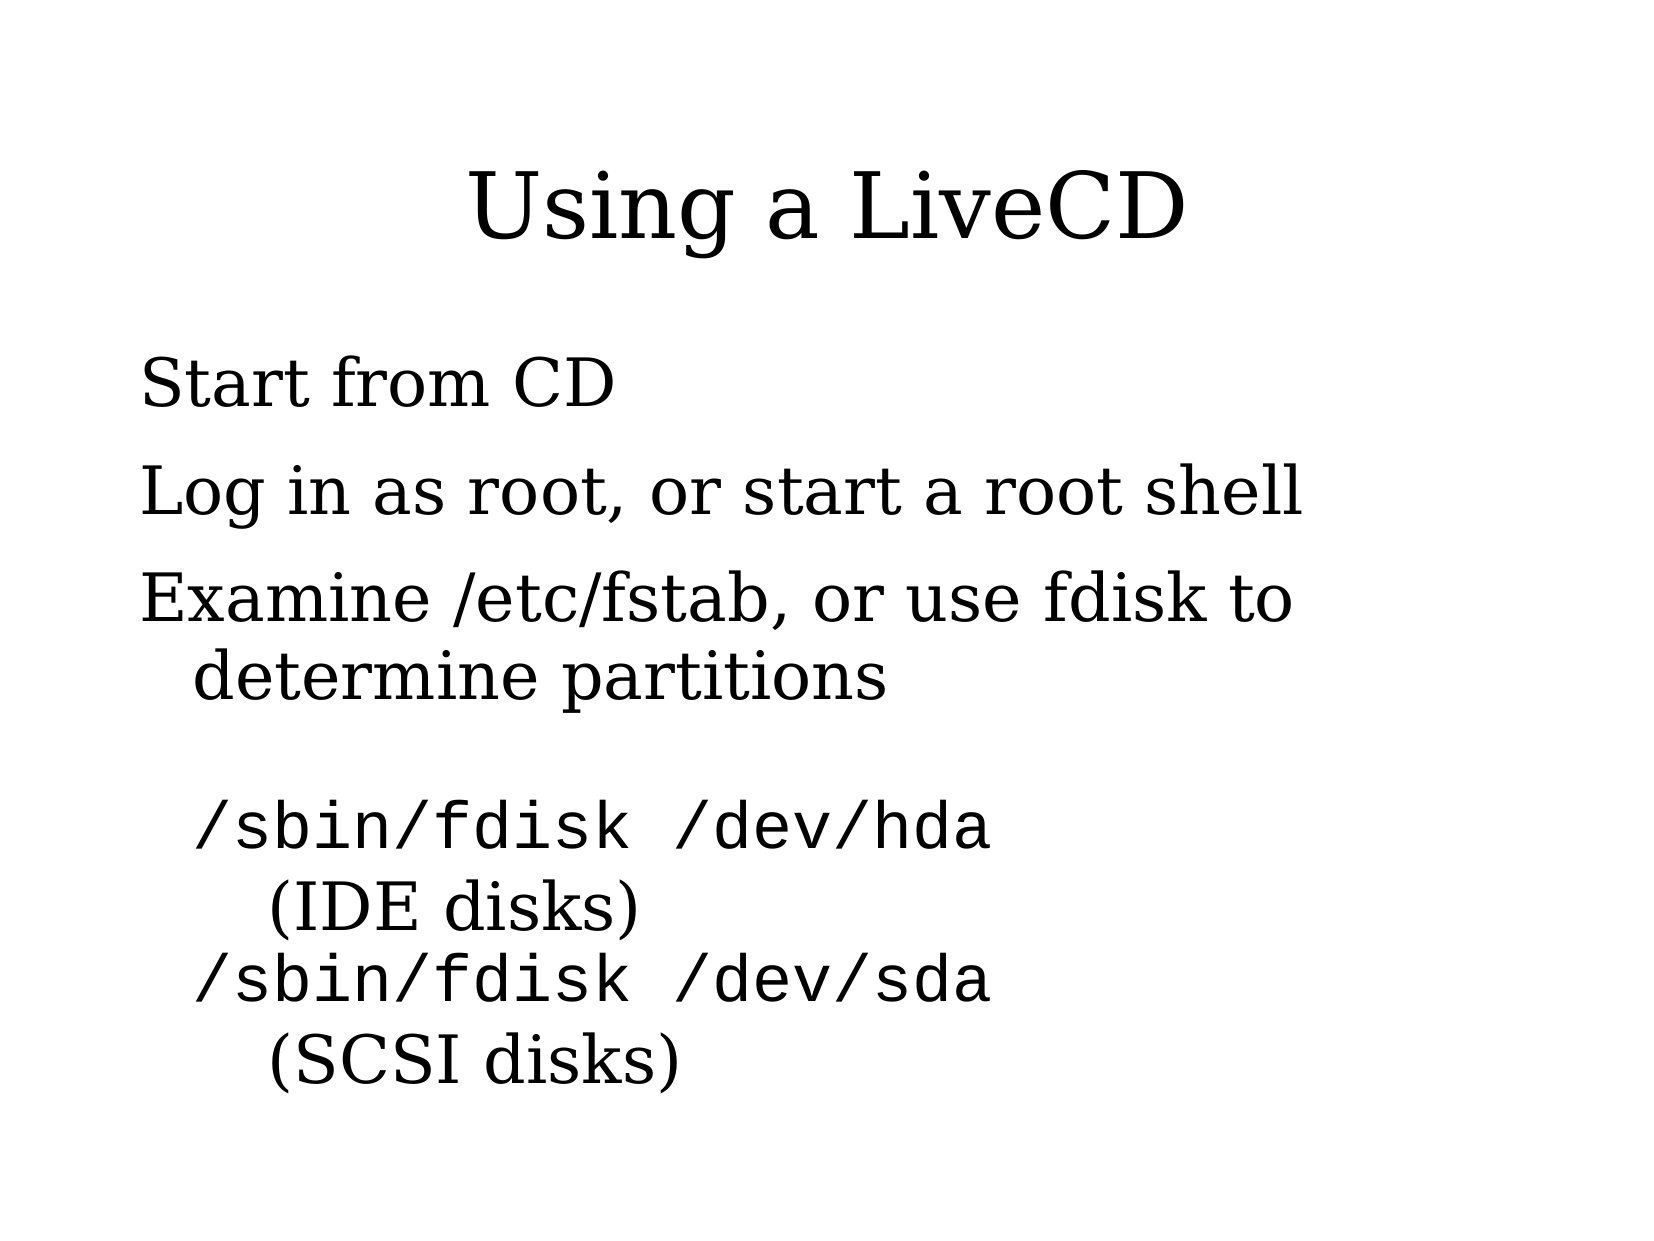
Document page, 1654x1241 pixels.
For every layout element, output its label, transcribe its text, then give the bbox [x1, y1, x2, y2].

title Using a LiveCD [121, 102, 1534, 311]
list Start from CD Log in as root, or start a root shell Examine /etc/fstab, or use fdisk to determine partitions /sbin/fdisk /dev/hda (IDE disks) /sbin/fdisk /dev/sda (SCSI disks) [121, 344, 1534, 1127]
